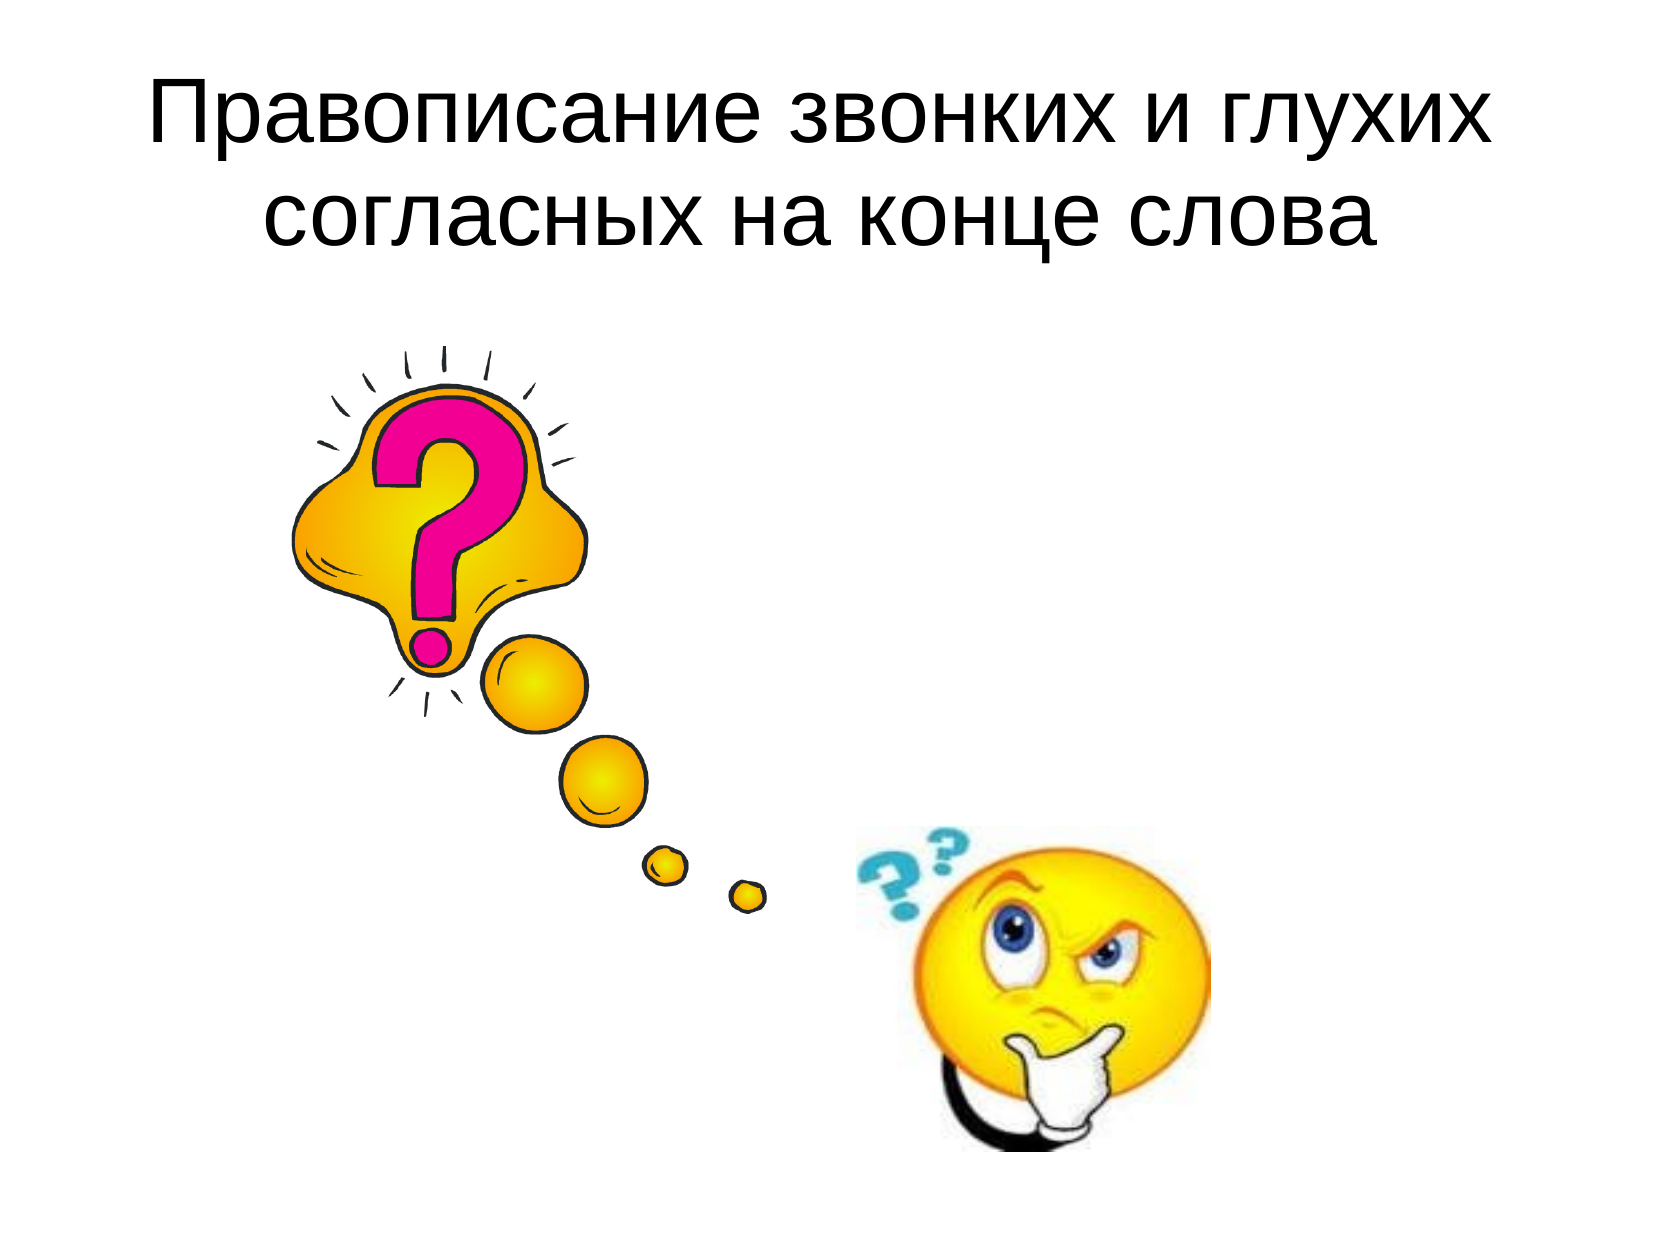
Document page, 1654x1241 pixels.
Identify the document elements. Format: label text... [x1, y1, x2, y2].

picture [856, 826, 1211, 1152]
title Правописание звонких и глухих согласных на конце слова [76, 58, 1565, 266]
picture [285, 346, 768, 916]
